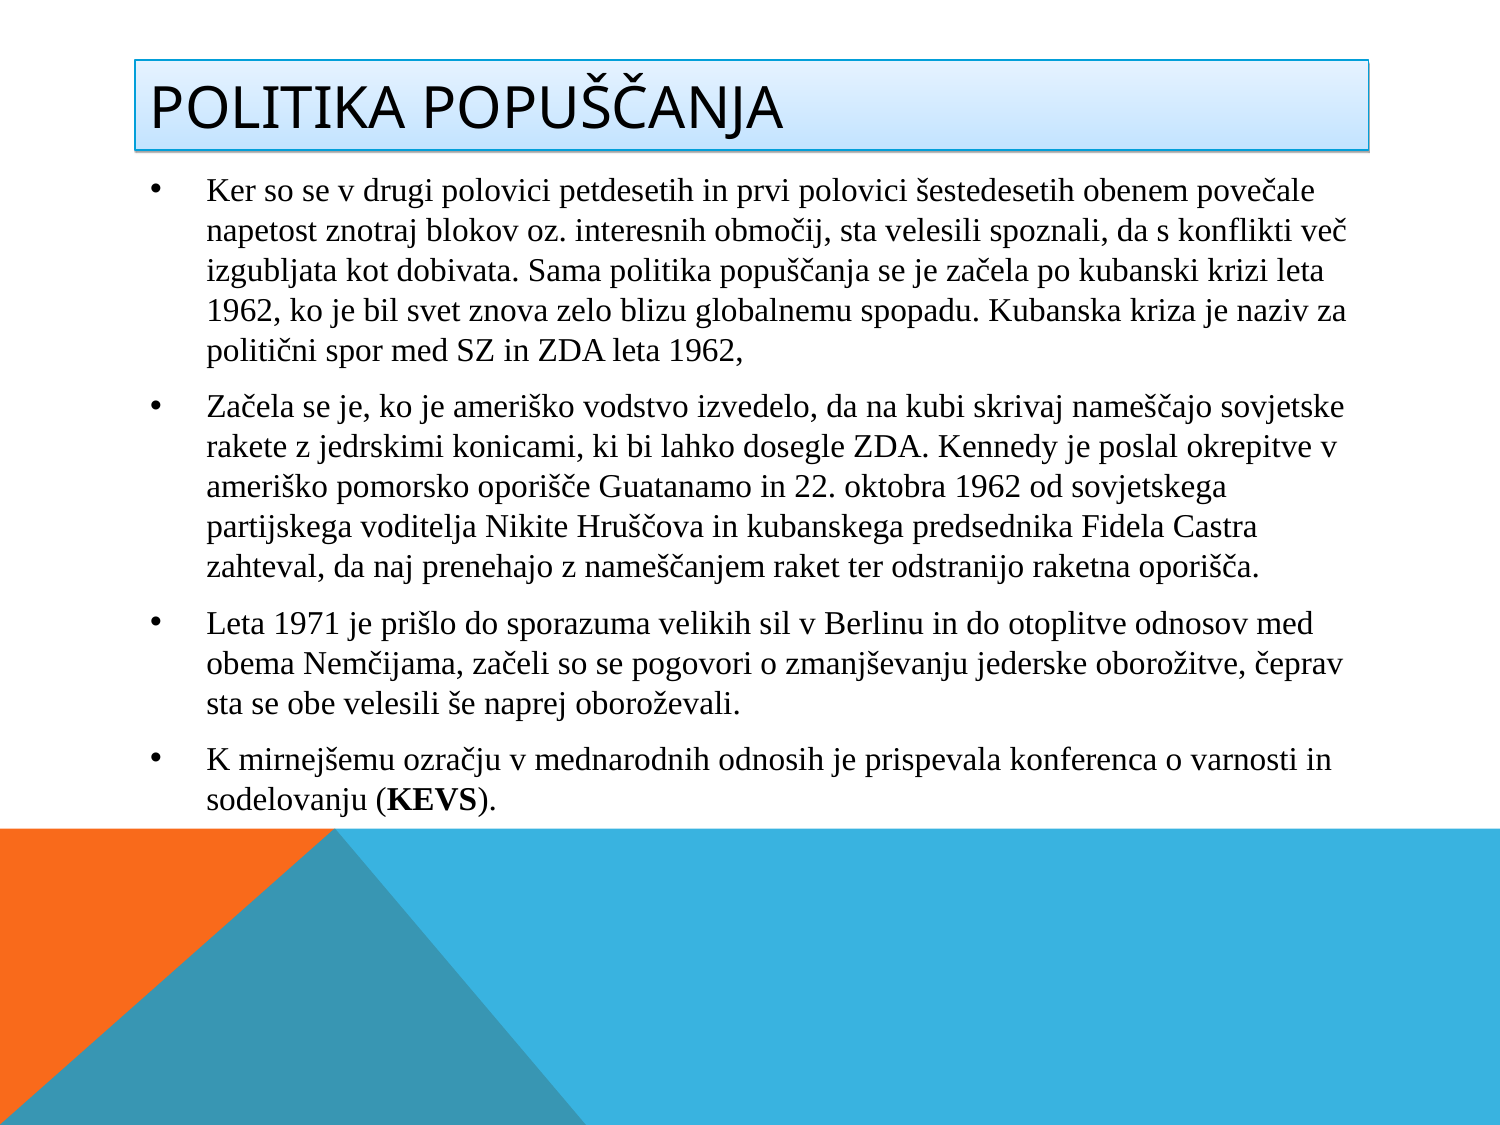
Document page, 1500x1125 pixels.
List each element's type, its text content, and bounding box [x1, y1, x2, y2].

title Politika popuščanja [134, 59, 1369, 150]
list Ker so se v drugi polovici petdesetih in prvi polovici šestedesetih obenem povečale napetost znotraj blokov oz. interesnih območij, sta velesili spoznali, da s konflikti več izgubljata kot dobivata. Sama politika popuščanja se je začela po kubanski krizi leta 1962, ko je bil svet znova zelo blizu globalnemu spopadu. Kubanska kriza je naziv za politični spor med SZ in ZDA leta 1962, Začela se je, ko je ameriško vodstvo izvedelo, da na kubi skrivaj nameščajo sovjetske rakete z jedrskimi konicami, ki bi lahko dosegle ZDA. Kennedy je poslal okrepitve v ameriško pomorsko oporišče Guatanamo in 22. oktobra 1962 od sovjetskega partijskega voditelja Nikite Hruščova in kubanskega predsednika Fidela Castra zahteval, da naj prenehajo z nameščanjem raket ter odstranijo raketna oporišča. Leta 1971 je prišlo do sporazuma velikih sil v Berlinu in do otoplitve odnosov med obema Nemčijama, začeli so se pogovori o zmanjševanju jederske oborožitve, čeprav sta se obe velesili še naprej oboroževali. K mirnejšemu ozračju v mednarodnih odnosih je prispevala konferenca o varnosti in sodelovanju (KEVS). [134, 160, 1369, 768]
